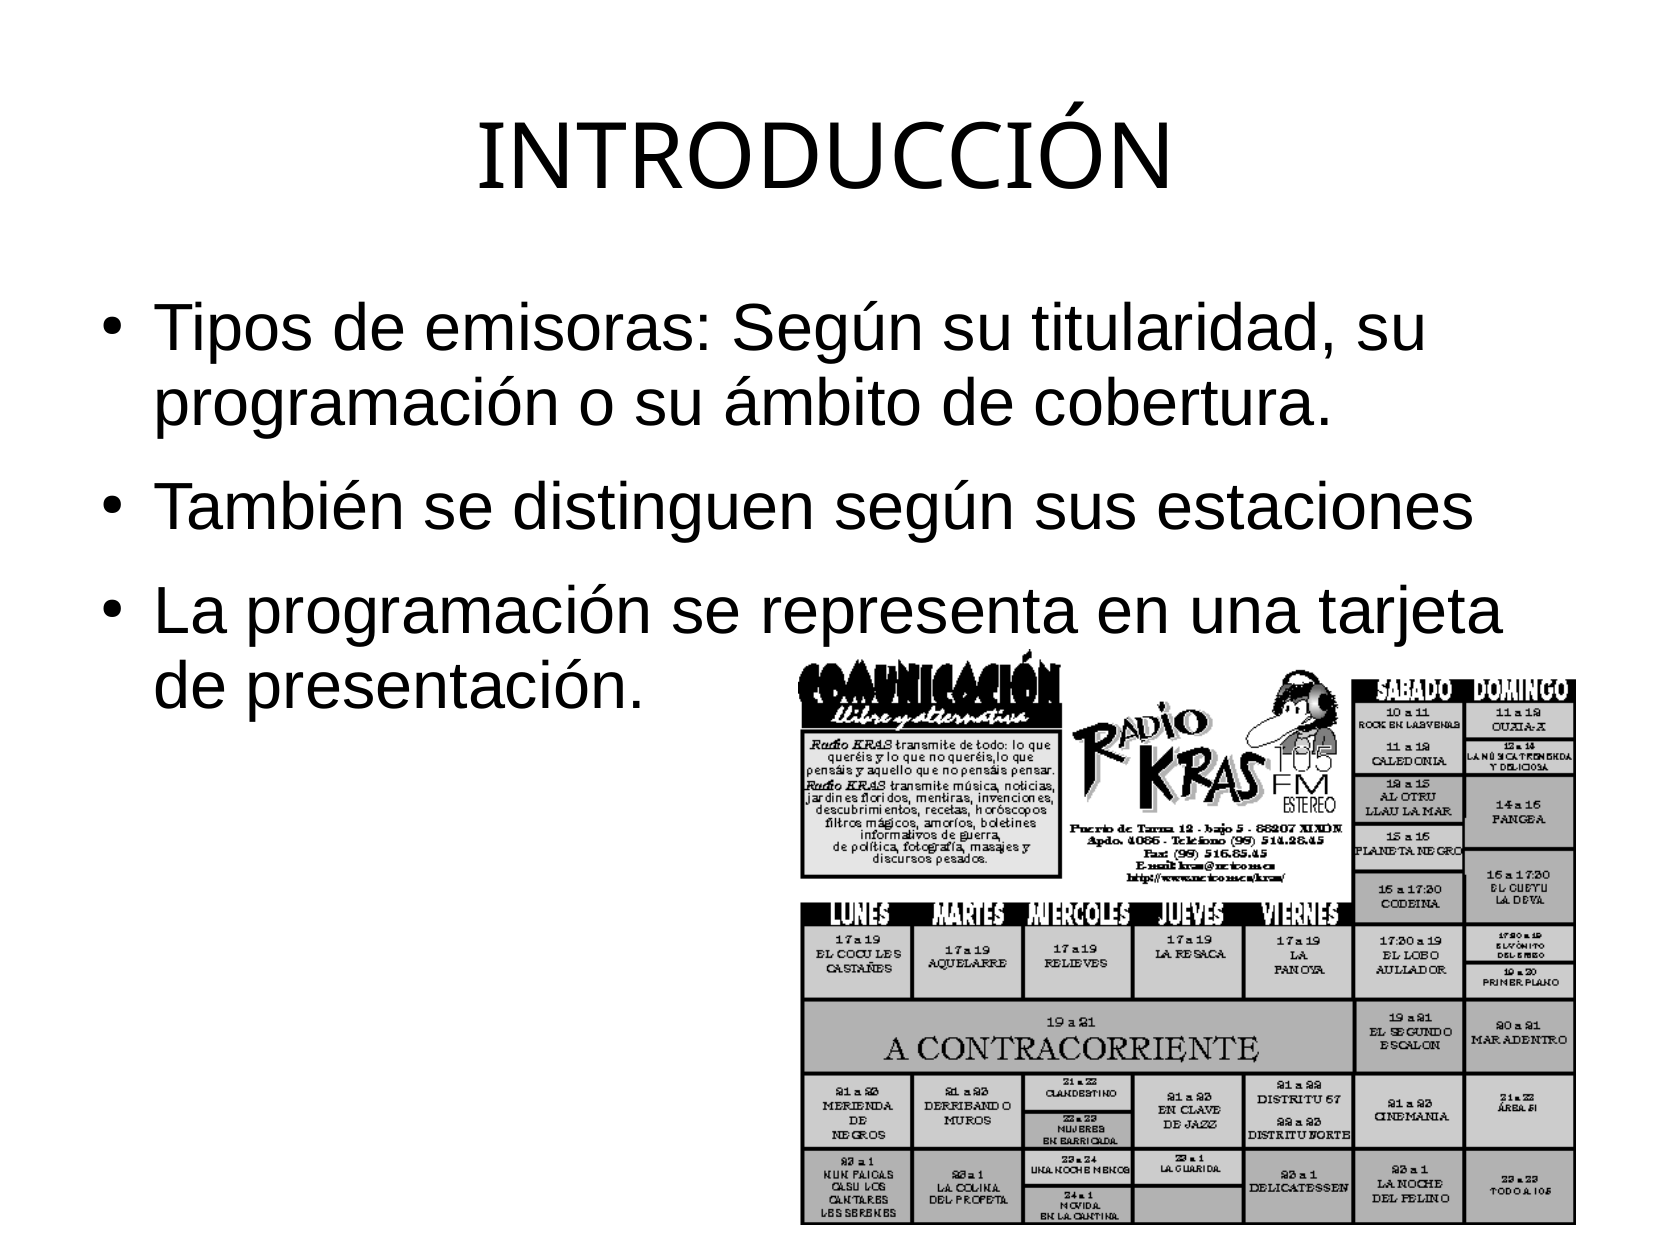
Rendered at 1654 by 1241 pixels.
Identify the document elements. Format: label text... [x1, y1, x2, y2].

picture [798, 649, 1576, 1225]
title INTRODUCCIÓN [82, 49, 1571, 257]
list Tipos de emisoras: Según su titularidad, su programación o su ámbito de cobertura. También se distinguen según sus estaciones La programación se representa en una tarjeta de presentación. [82, 290, 1571, 1109]
